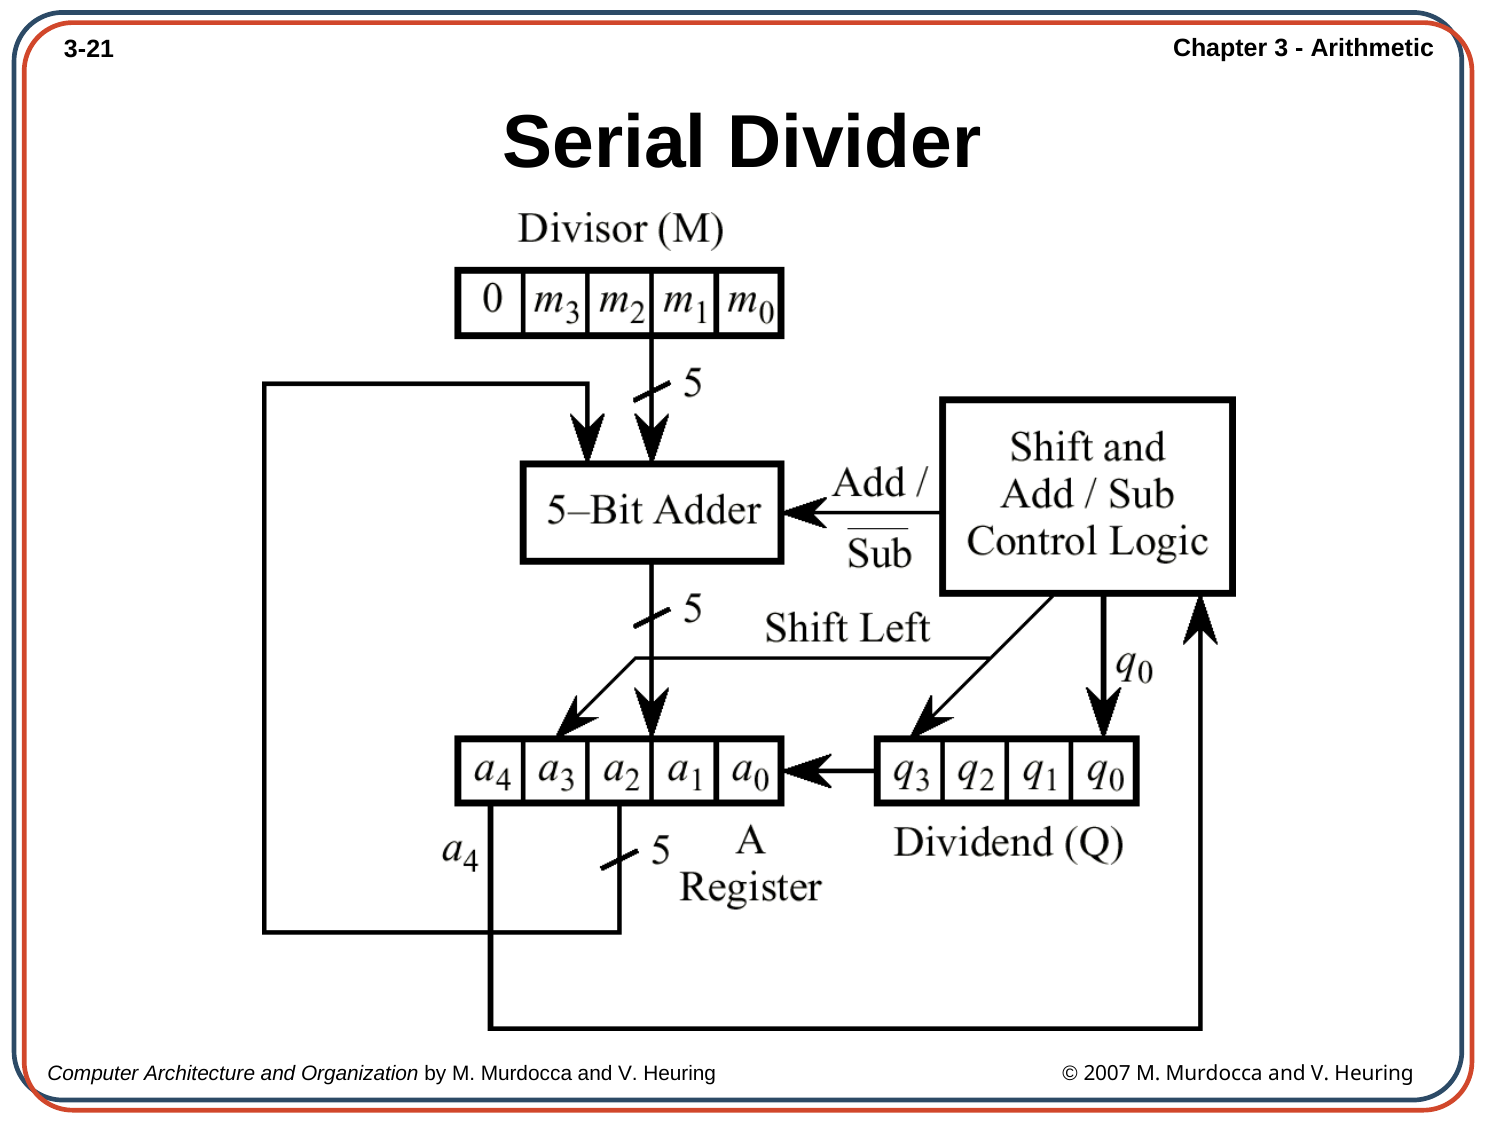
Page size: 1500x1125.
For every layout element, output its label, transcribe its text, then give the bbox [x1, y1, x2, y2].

title Serial Divider [37, 99, 1447, 188]
picture [262, 212, 1236, 1031]
